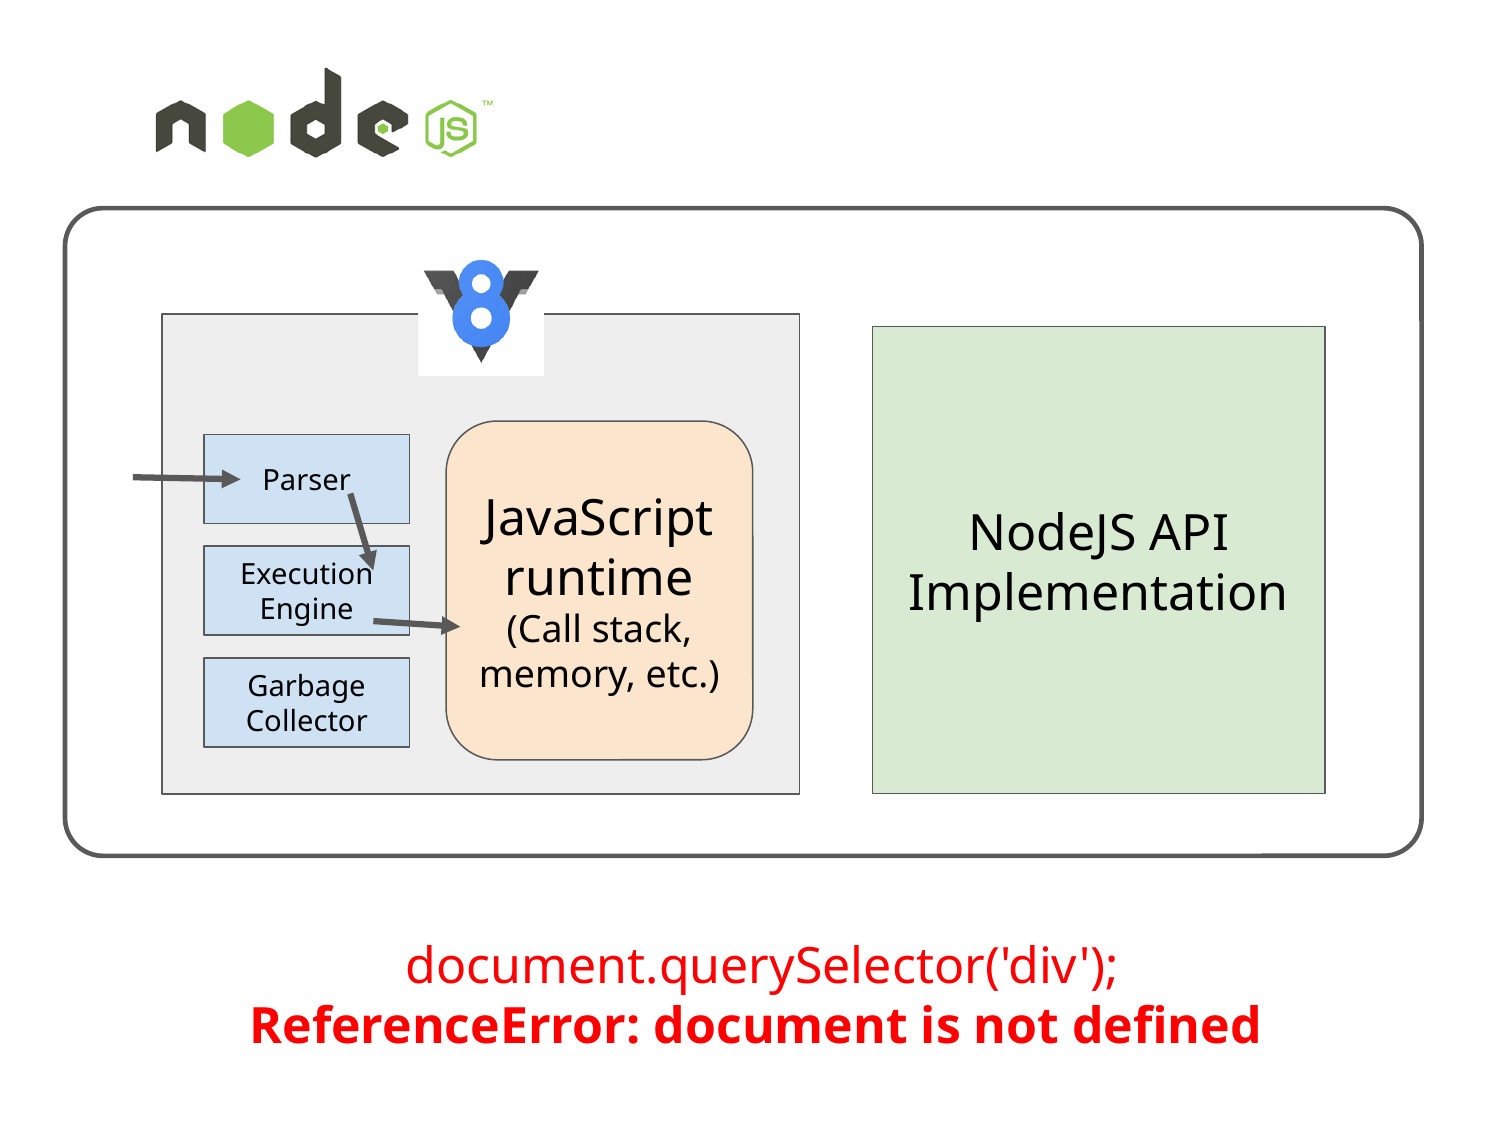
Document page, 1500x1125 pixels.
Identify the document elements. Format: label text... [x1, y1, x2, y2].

picture [418, 249, 544, 376]
text_box [161, 314, 800, 794]
picture [132, 53, 501, 179]
text_box NodeJS API Implementation [872, 326, 1326, 794]
text_box Execution Engine [204, 545, 410, 635]
text_box Parser [204, 434, 410, 524]
text_box document.querySelector('div'); ReferenceError: document is not defined [76, 918, 1449, 1043]
text_box JavaScript runtime (Call stack, memory, etc.) [446, 421, 753, 760]
text_box Garbage Collector [204, 658, 410, 748]
